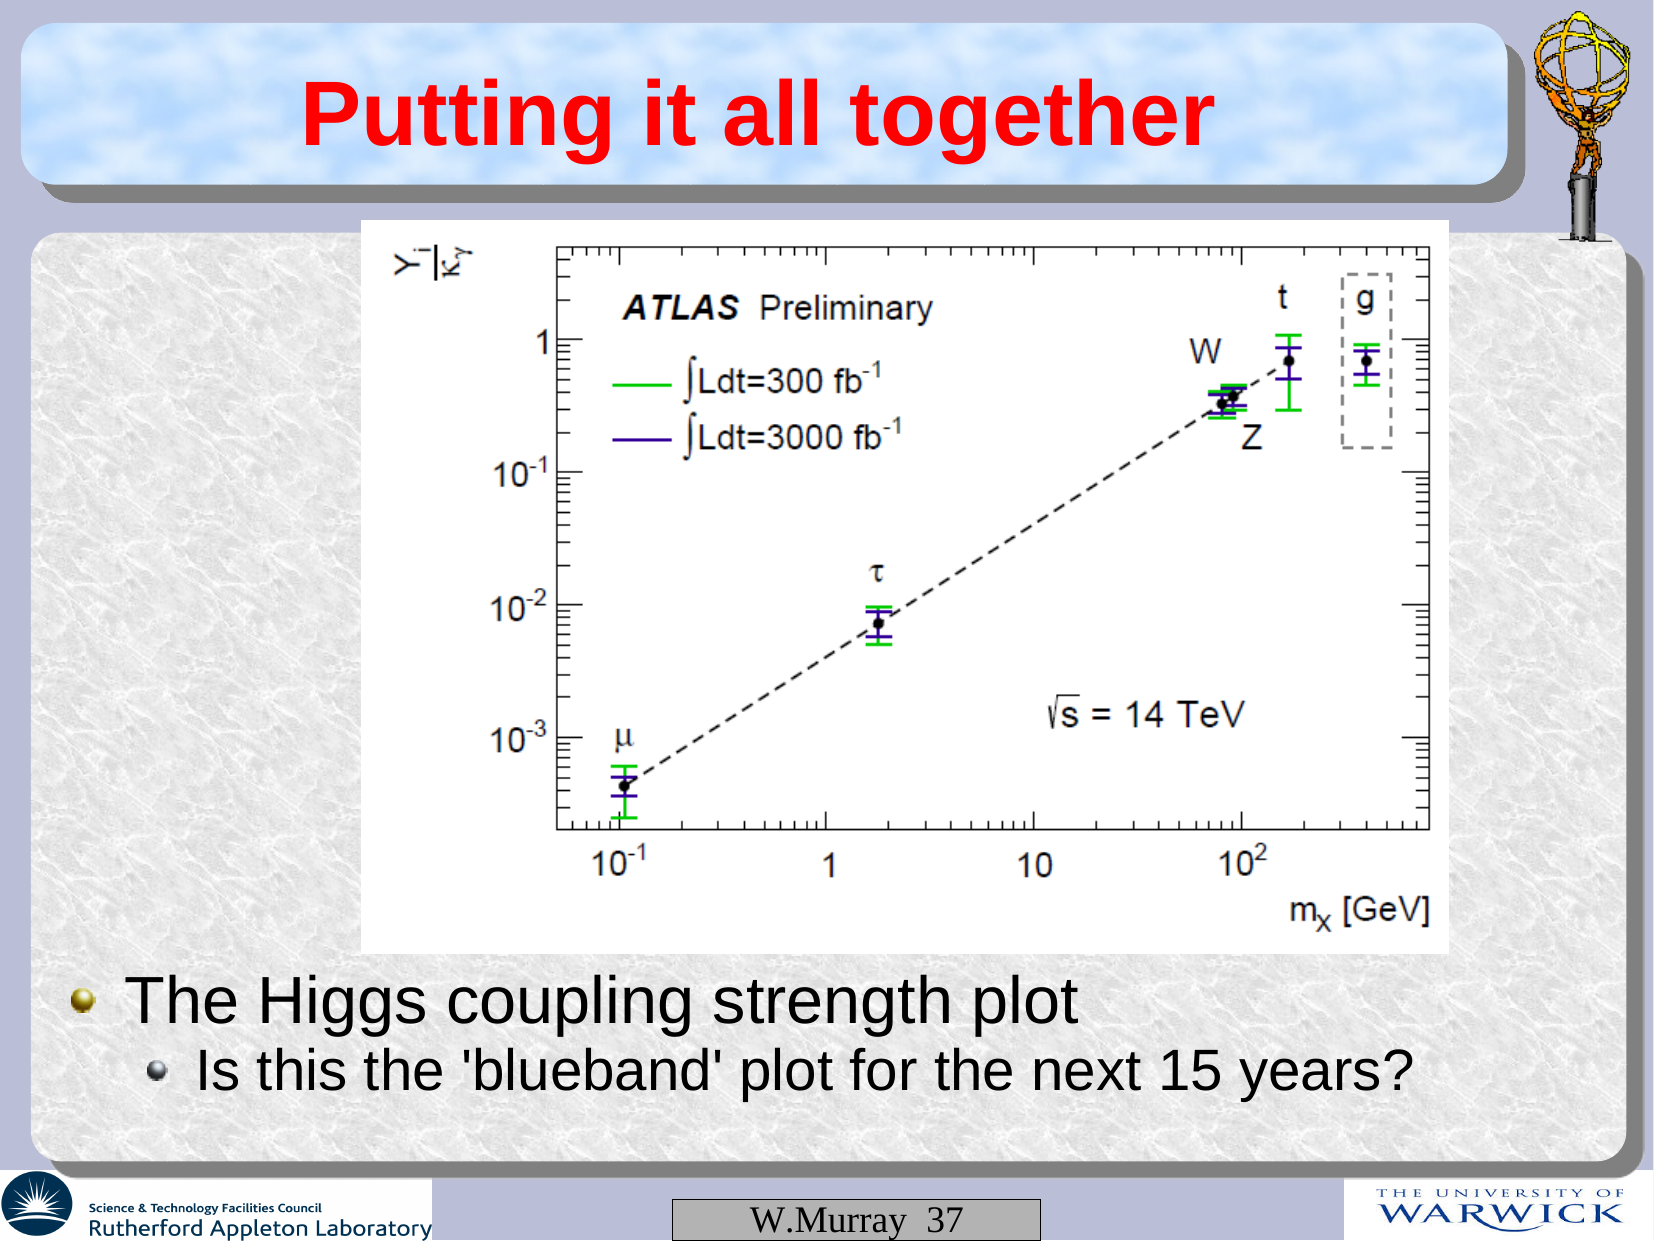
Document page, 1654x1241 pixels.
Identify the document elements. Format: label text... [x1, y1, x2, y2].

picture [20, 22, 1508, 181]
picture [0, 1170, 432, 1241]
picture [1344, 1170, 1654, 1241]
title Putting it all together [29, 39, 1489, 190]
picture [30, 0, 1654, 1162]
list The Higgs coupling strength plot Is this the 'blueband' plot for the next 15 years? [53, 963, 1588, 1193]
